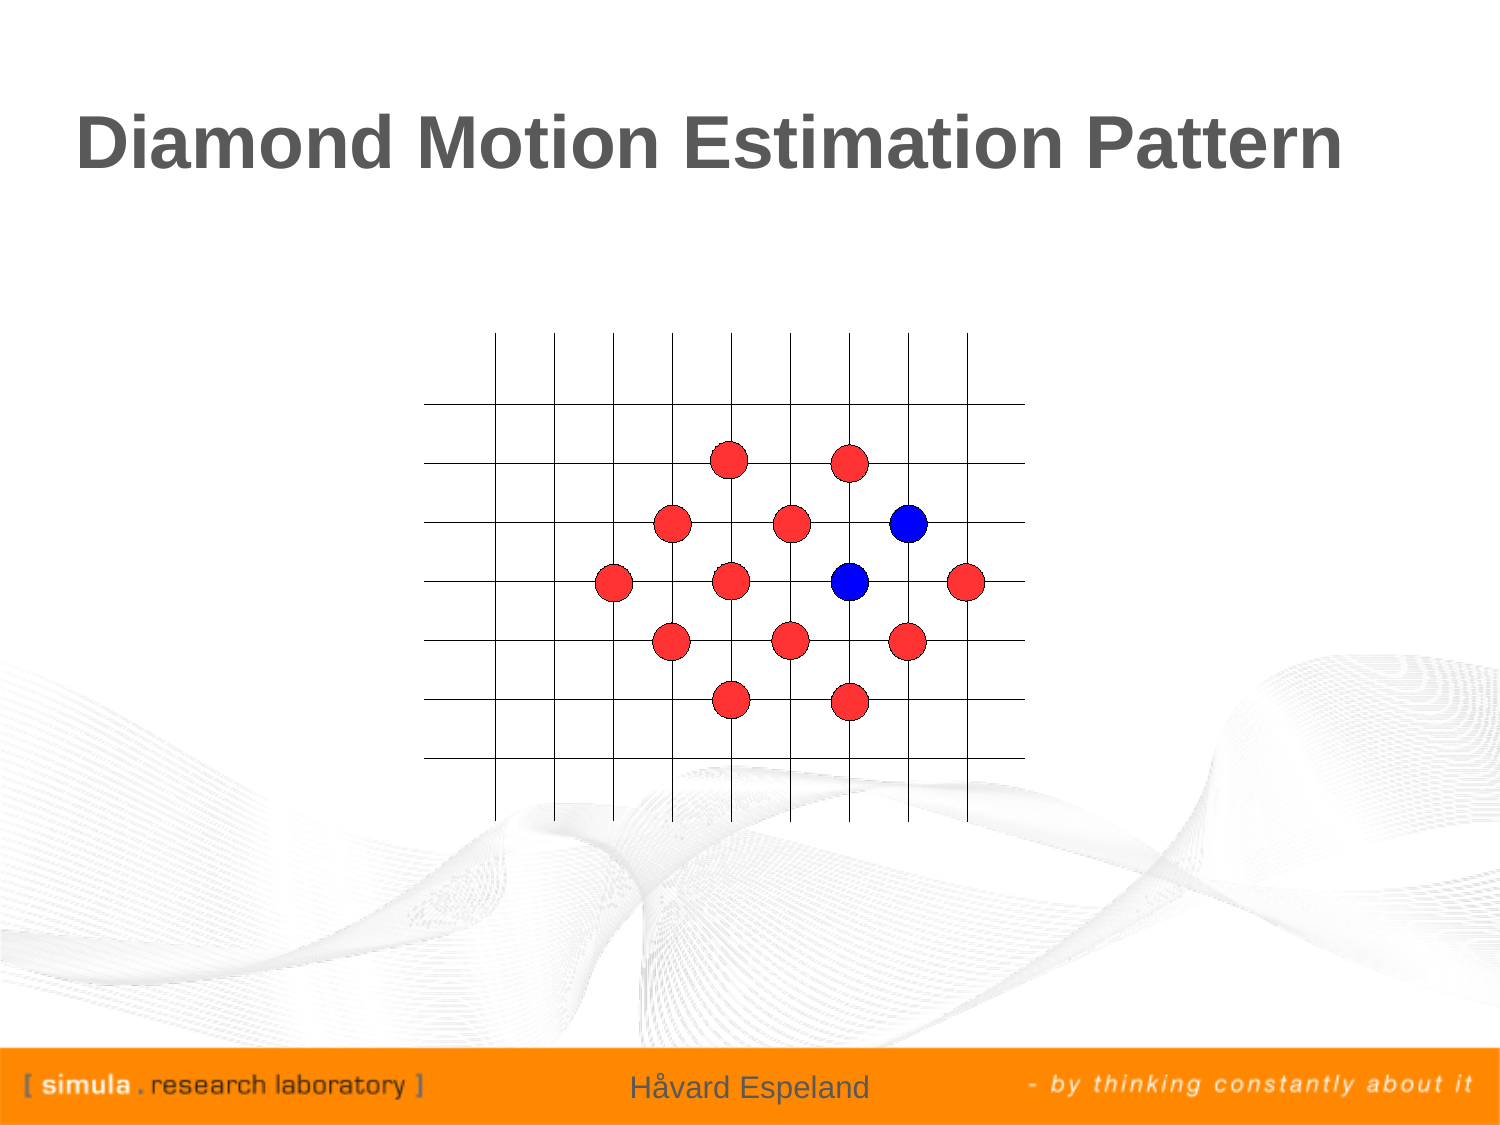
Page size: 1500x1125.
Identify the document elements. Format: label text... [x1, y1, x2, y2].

picture [791, 700, 849, 758]
text_box [652, 622, 691, 661]
picture [496, 700, 554, 758]
picture [673, 654, 731, 699]
picture [732, 654, 790, 699]
picture [909, 654, 967, 699]
text_box [712, 562, 751, 601]
text_box [831, 683, 869, 721]
text_box [710, 441, 748, 479]
text_box [771, 621, 810, 660]
title Diamond Motion Estimation Pattern [75, 52, 1425, 226]
text_box [712, 681, 751, 719]
picture [673, 700, 731, 758]
picture [0, 654, 1500, 1125]
picture [614, 700, 672, 758]
picture [555, 700, 613, 758]
text_box [830, 444, 869, 483]
text_box [889, 505, 928, 543]
picture [850, 700, 908, 758]
text_box [831, 563, 869, 601]
text_box [888, 622, 927, 661]
picture [909, 700, 967, 758]
picture [850, 654, 908, 699]
text_box [595, 564, 633, 602]
picture [614, 654, 672, 699]
picture [496, 654, 554, 699]
text_box [653, 504, 692, 543]
picture [791, 654, 849, 699]
picture [555, 654, 613, 699]
text_box [773, 505, 811, 543]
text_box [947, 563, 985, 602]
picture [732, 700, 790, 758]
